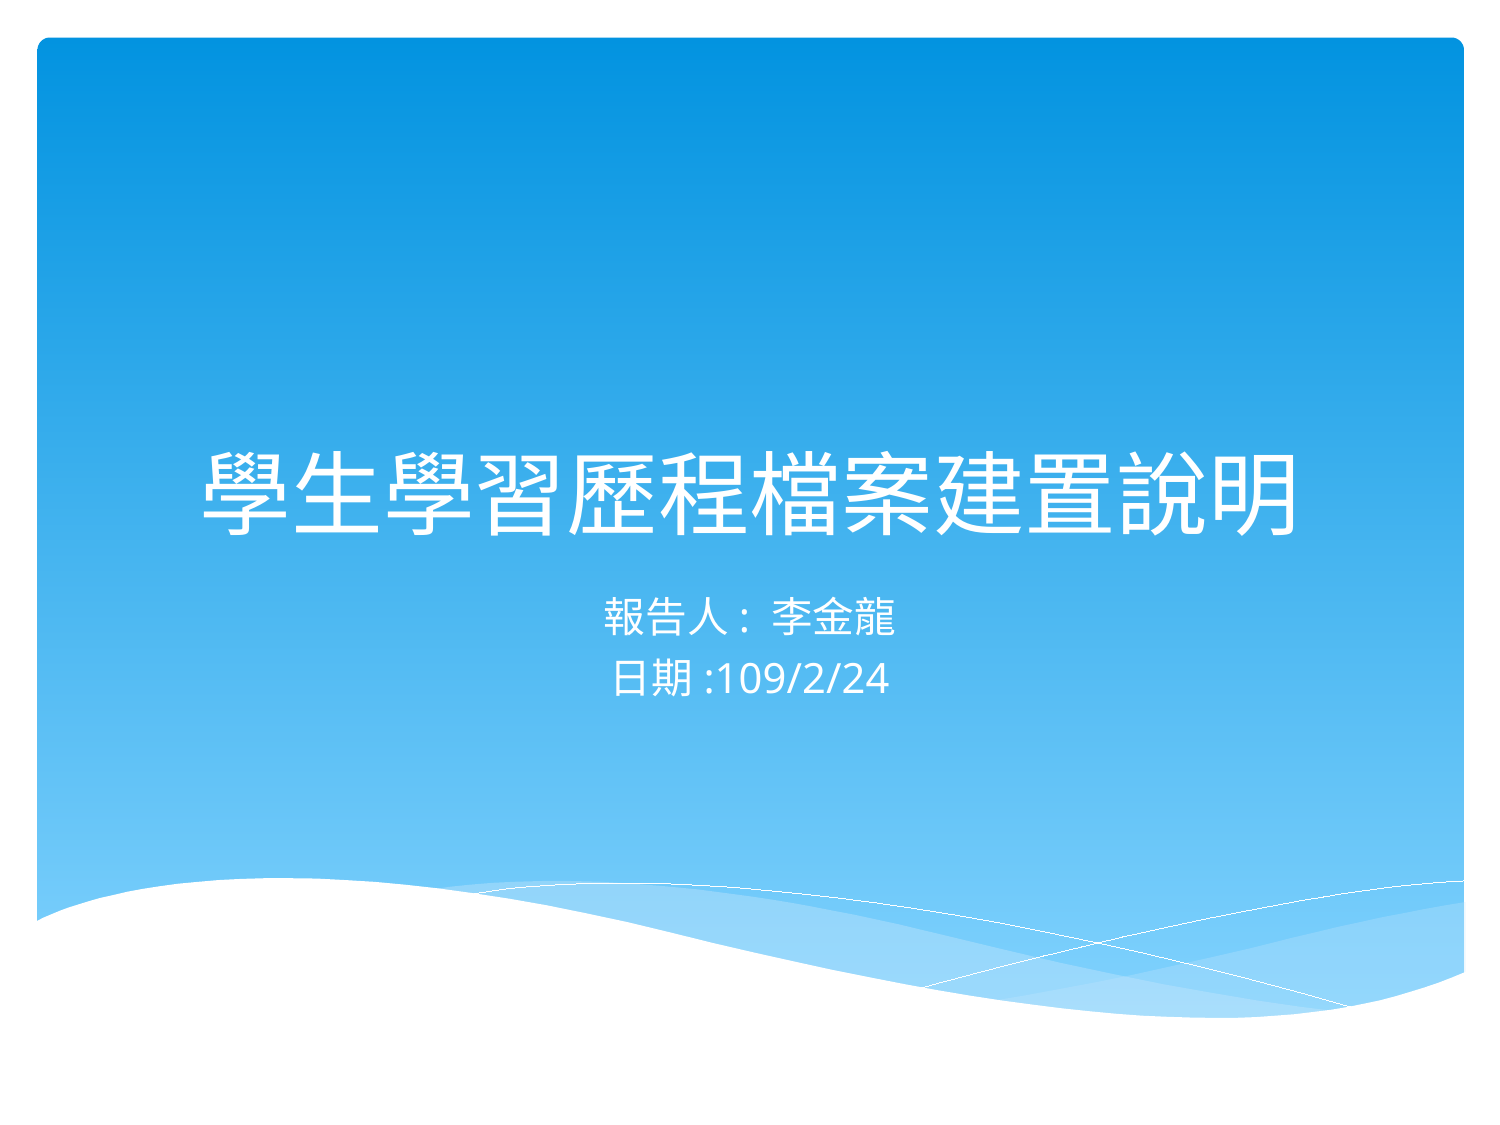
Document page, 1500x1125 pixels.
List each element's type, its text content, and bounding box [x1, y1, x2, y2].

title 學生學習歷程檔案建置說明 [112, 262, 1388, 555]
subtitle 報告人: 李金龍 日期:109/2/24 [225, 583, 1276, 826]
